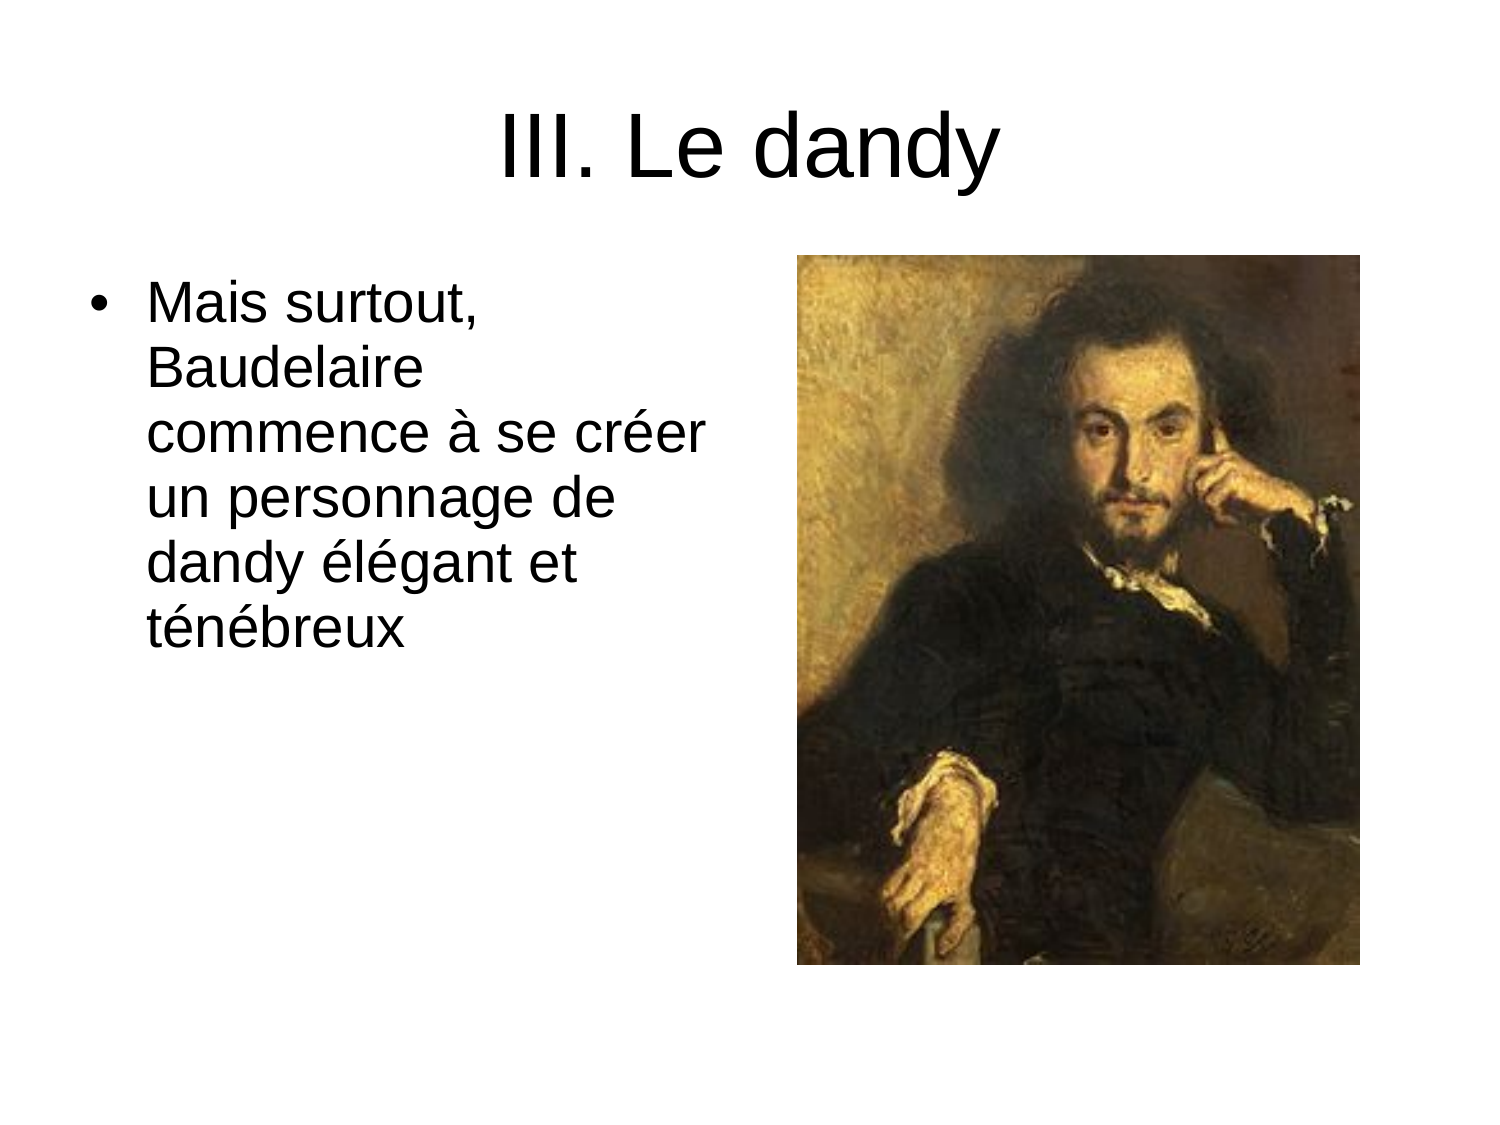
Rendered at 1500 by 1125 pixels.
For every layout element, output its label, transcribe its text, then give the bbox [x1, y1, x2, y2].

title III. Le dandy [75, 52, 1426, 240]
picture [797, 255, 1360, 965]
list Mais surtout, Baudelaire commence à se créer un personnage de dandy élégant et ténébreux [75, 262, 738, 1006]
